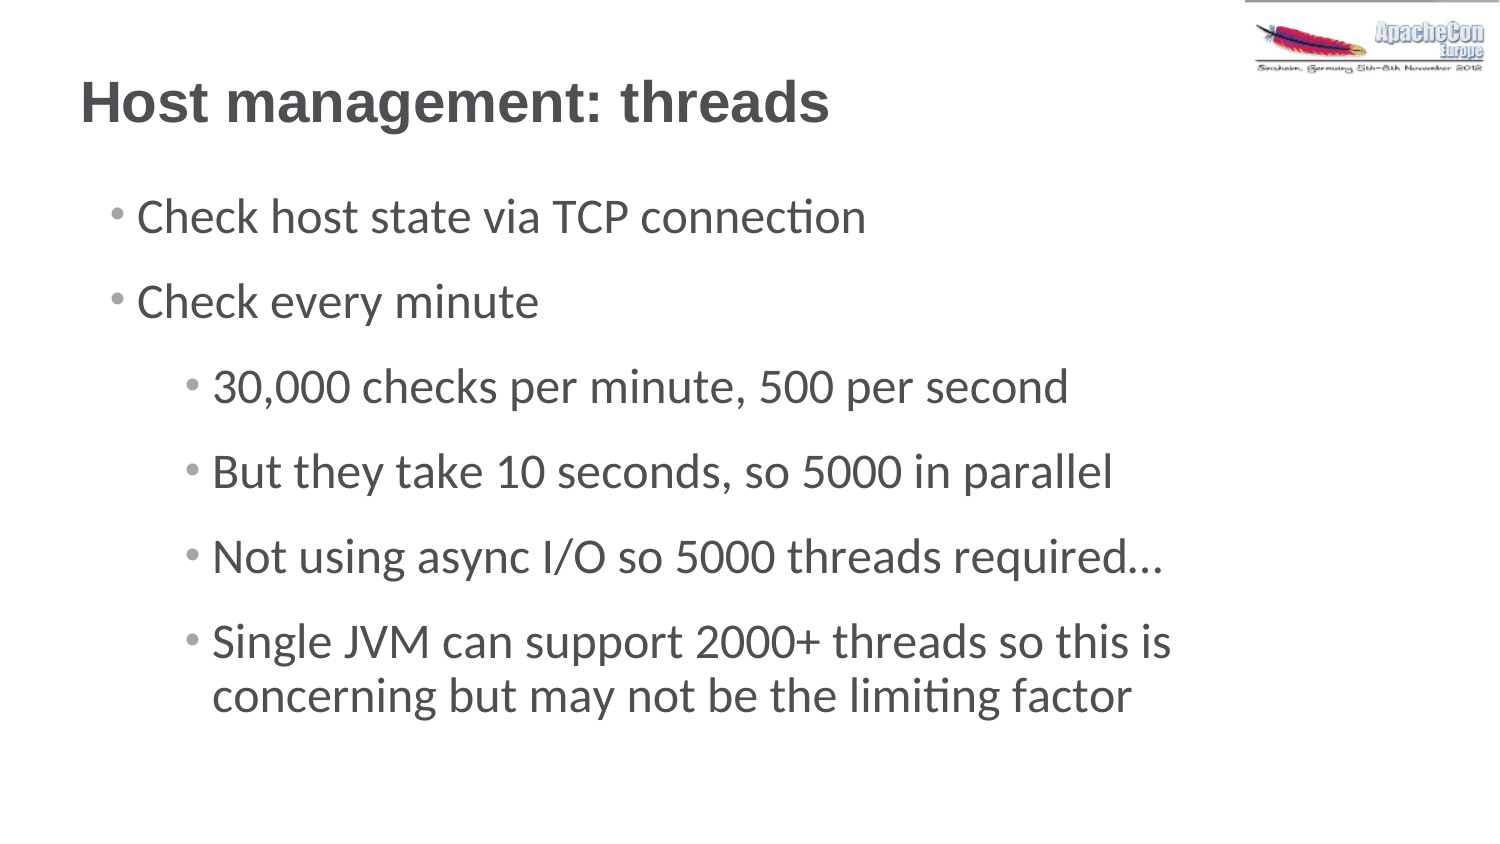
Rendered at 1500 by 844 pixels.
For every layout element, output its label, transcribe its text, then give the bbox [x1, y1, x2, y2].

title Host management: threads [65, 47, 1438, 153]
picture [1245, 0, 1499, 90]
text_box Check host state via TCP connection Check every minute 30,000 checks per minute, 500 per second But they take 10 seconds, so 5000 in parallel Not using async I/O so 5000 threads required… Single JVM can support 2000+ threads so this is concerning but may not be the limiting factor [97, 184, 1400, 815]
